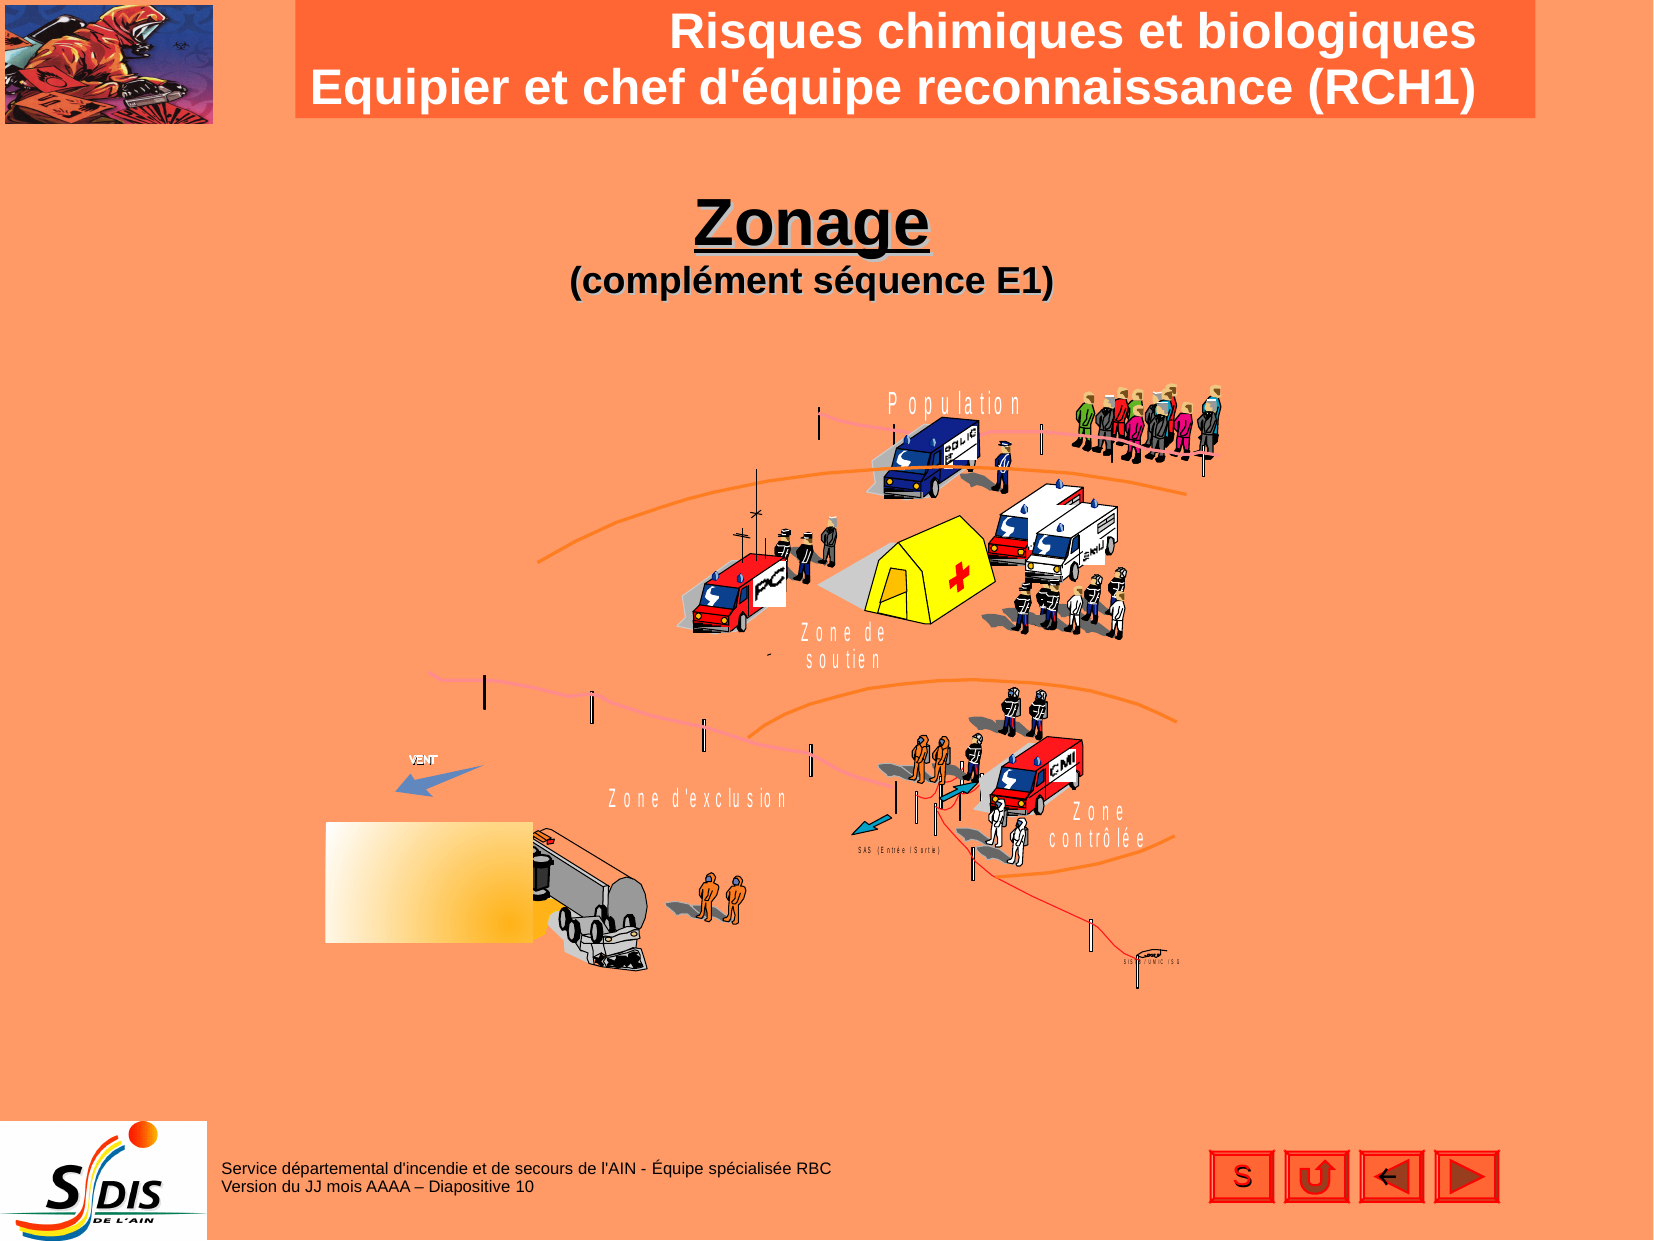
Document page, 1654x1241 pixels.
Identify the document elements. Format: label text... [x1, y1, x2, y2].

picture [5, 5, 213, 124]
text_box [1212, 1151, 1274, 1202]
text_box Zonage (complément séquence E1) [118, 177, 1506, 311]
text_box S [1217, 1151, 1267, 1200]
text_box ￩ [1364, 1155, 1420, 1198]
picture [324, 383, 1223, 990]
text_box [1287, 1151, 1349, 1202]
picture [0, 1121, 207, 1241]
text_box [1437, 1151, 1499, 1202]
